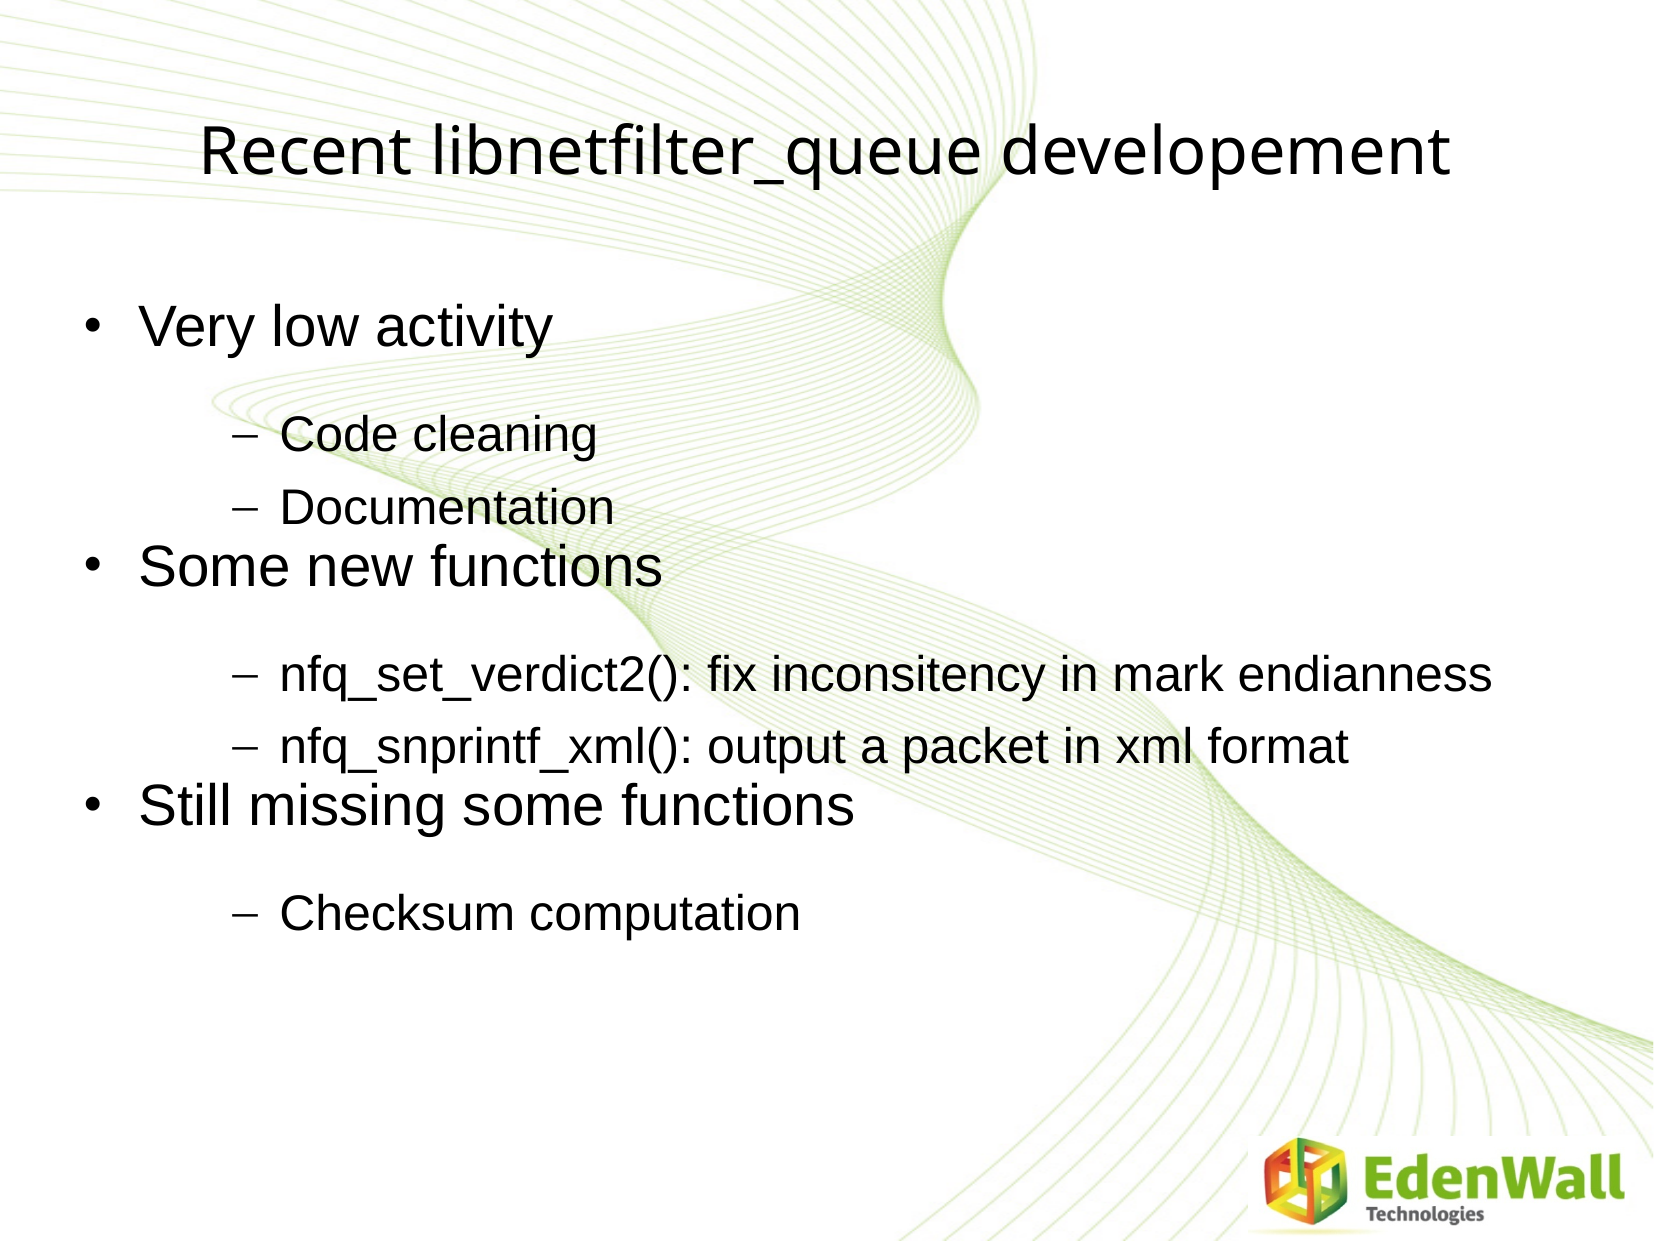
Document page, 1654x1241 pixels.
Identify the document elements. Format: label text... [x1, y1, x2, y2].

list Very low activity Code cleaning Documentation Some new functions nfq_set_verdict2(): fix inconsitency in mark endianness nfq_snprintf_xml(): output a packet in xml format Still missing some functions Checksum computation [82, 290, 1570, 1109]
title Recent libnetfilter_queue developement [82, 49, 1570, 256]
picture [0, 0, 1654, 1241]
